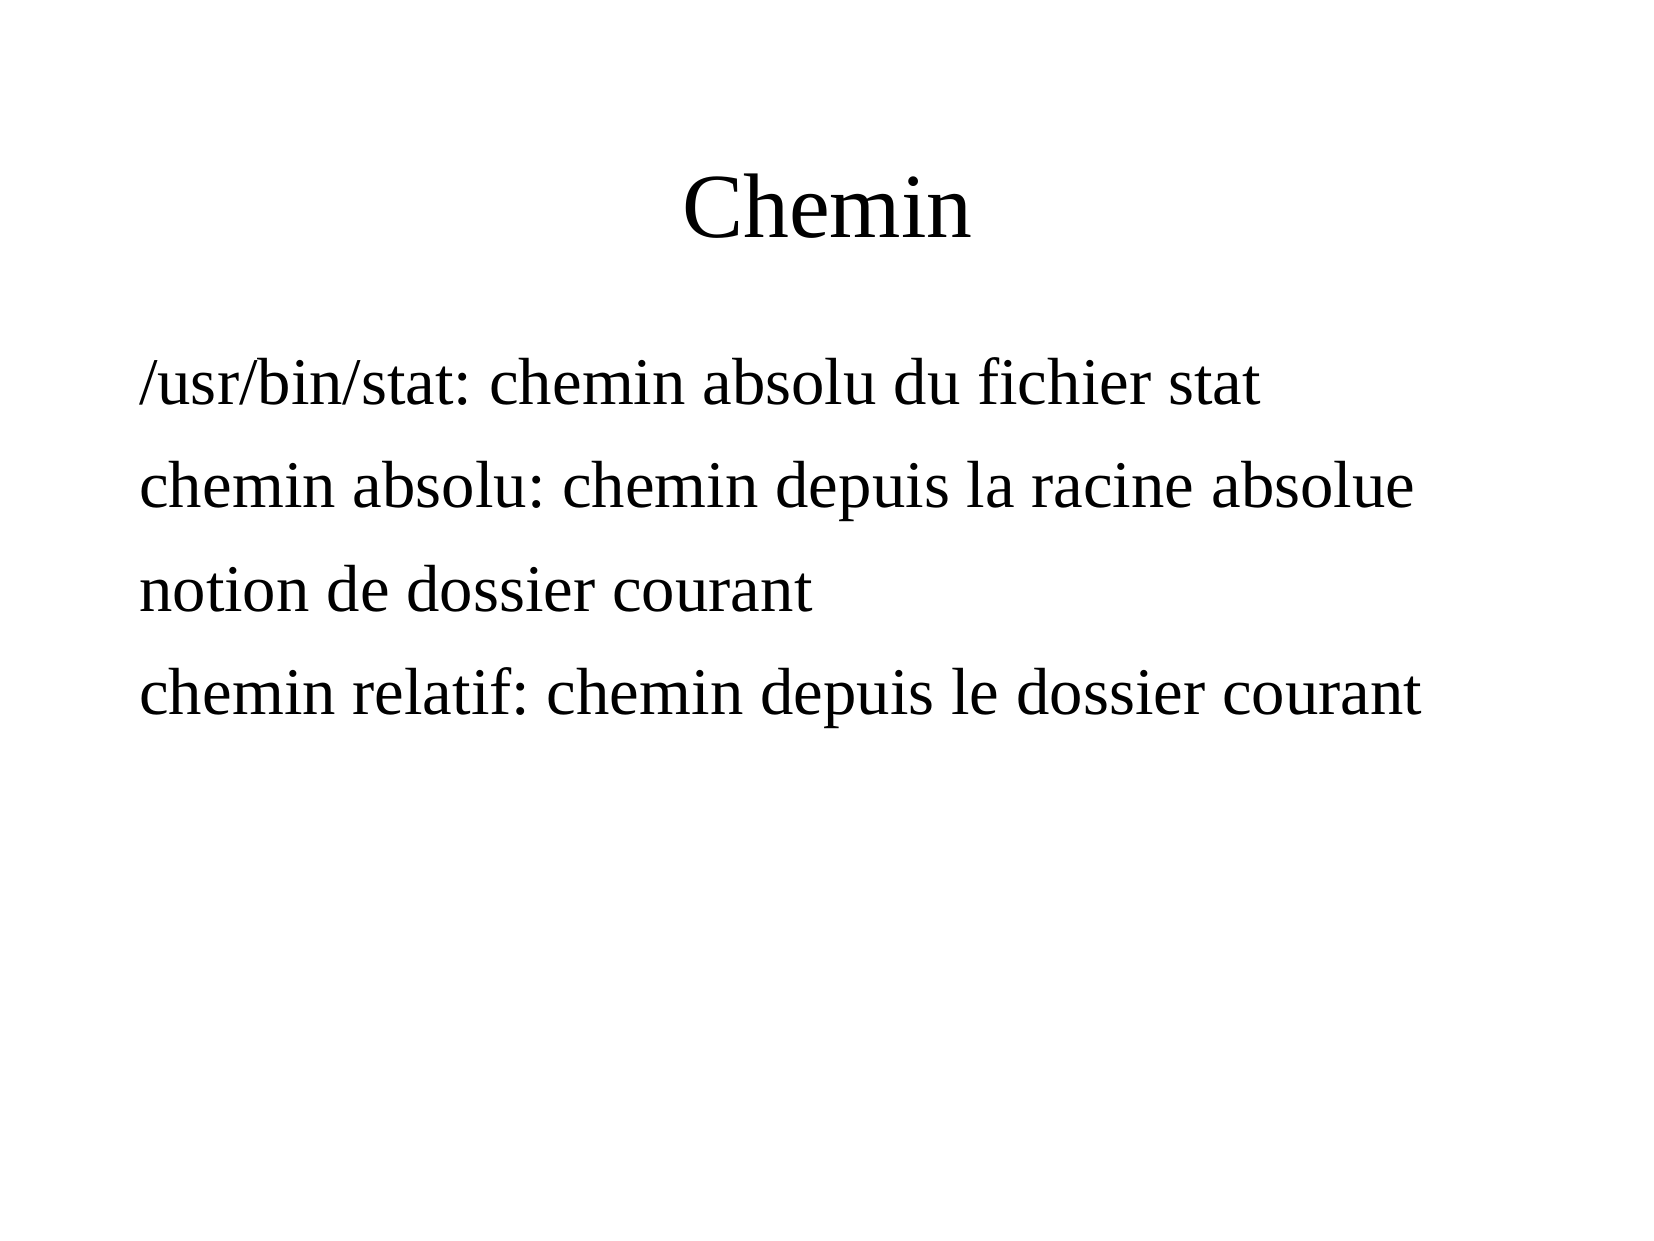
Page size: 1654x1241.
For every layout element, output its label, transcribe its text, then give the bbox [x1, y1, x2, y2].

list /usr/bin/stat: chemin absolu du fichier stat chemin absolu: chemin depuis la racine absolue notion de dossier courant chemin relatif: chemin depuis le dossier courant [121, 344, 1534, 1127]
title Chemin [121, 102, 1534, 311]
